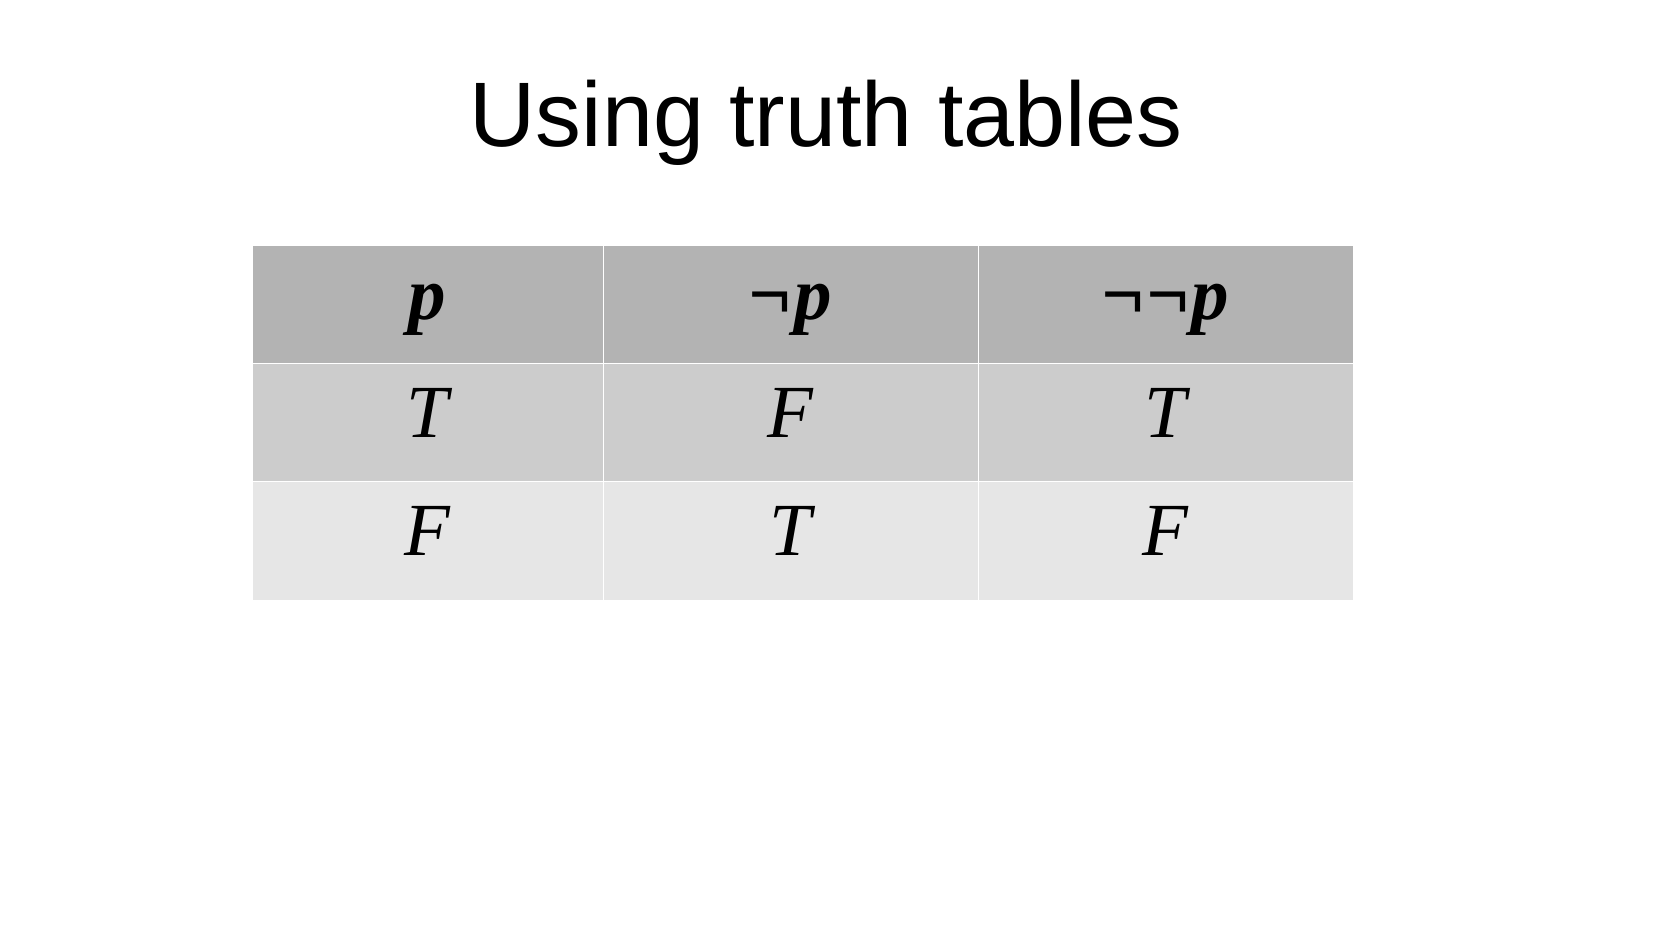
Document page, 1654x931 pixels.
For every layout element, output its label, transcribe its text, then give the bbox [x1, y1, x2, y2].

table_header ¬¬p [979, 246, 1353, 363]
table_header p [253, 246, 603, 363]
table_header ¬p [604, 246, 978, 363]
table_cell T [253, 364, 603, 481]
table_cell F [604, 364, 978, 481]
table_cell F [253, 482, 603, 600]
table_cell T [604, 482, 978, 600]
table_cell F [979, 482, 1353, 600]
table_cell T [979, 364, 1353, 481]
title Using truth tables [82, 37, 1571, 193]
